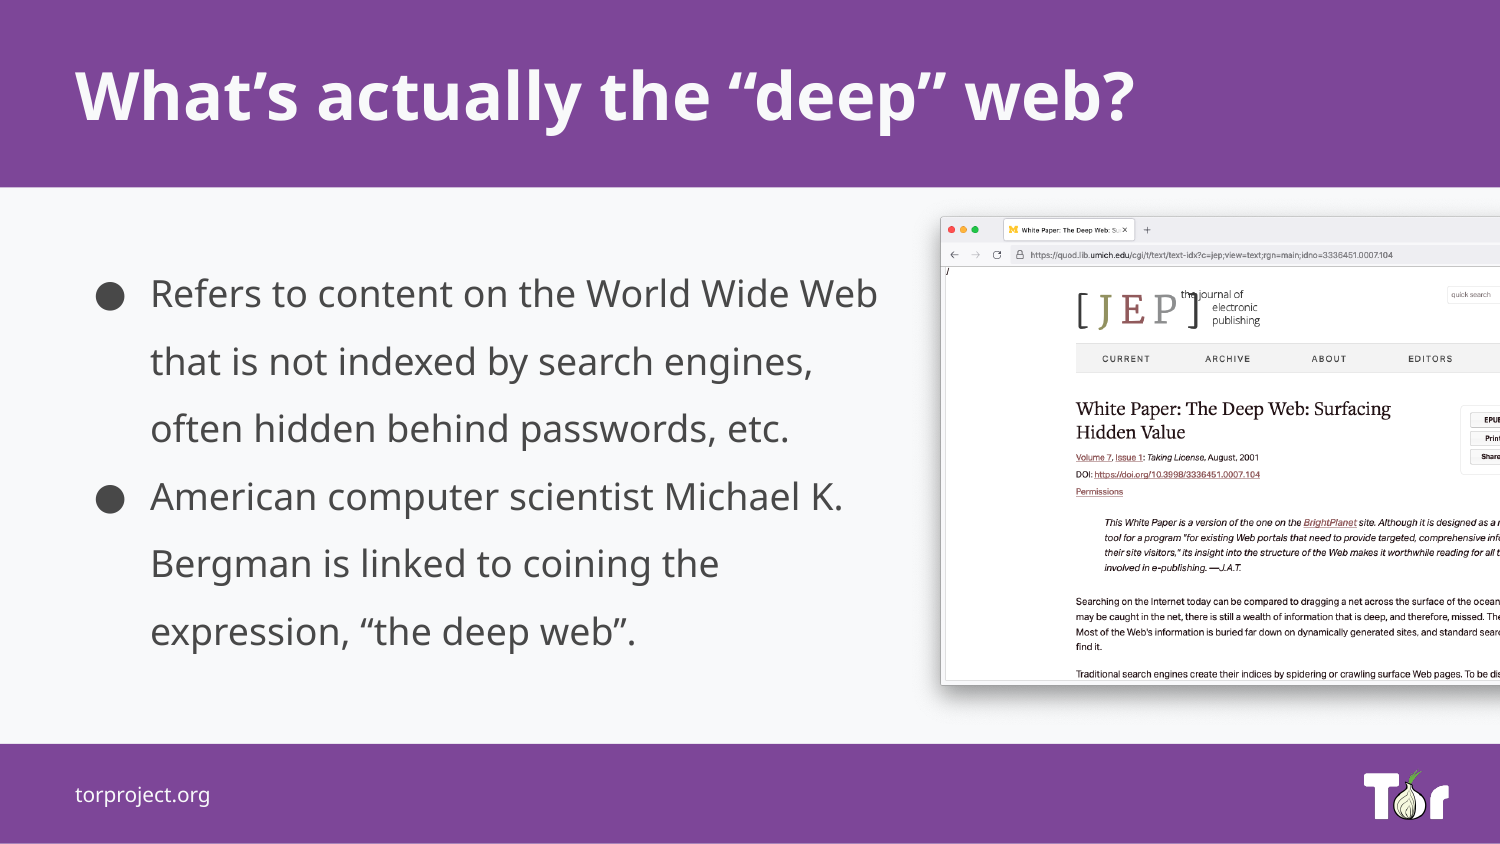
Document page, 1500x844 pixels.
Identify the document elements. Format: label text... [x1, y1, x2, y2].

list Refers to content on the World Wide Web that is not indexed by search engines, often hidden behind passwords, etc. American computer scientist Michael K. Bergman is linked to coining the expression, “the deep web”. [75, 187, 888, 713]
title What’s actually the “deep” web? [75, 46, 1436, 141]
picture [1364, 768, 1449, 820]
picture [907, 194, 1500, 729]
